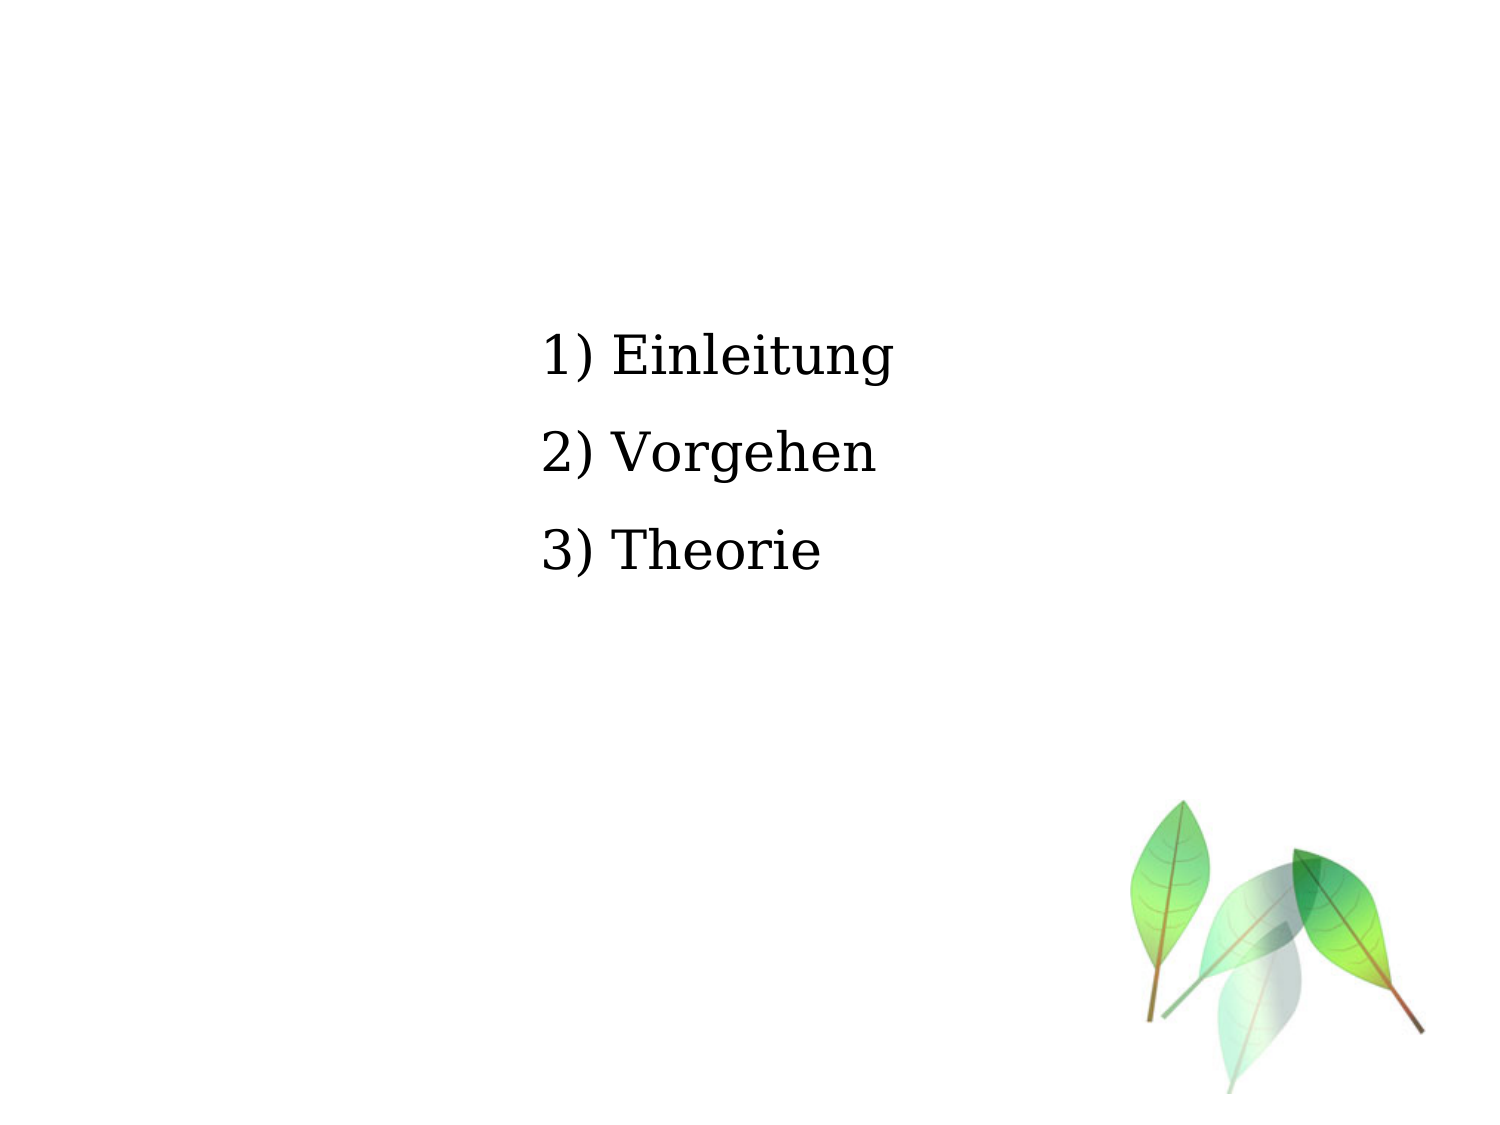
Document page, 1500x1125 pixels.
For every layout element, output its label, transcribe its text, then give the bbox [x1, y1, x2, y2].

picture [1130, 799, 1426, 1094]
text_box Einleitung Vorgehen Theorie [525, 280, 1317, 555]
